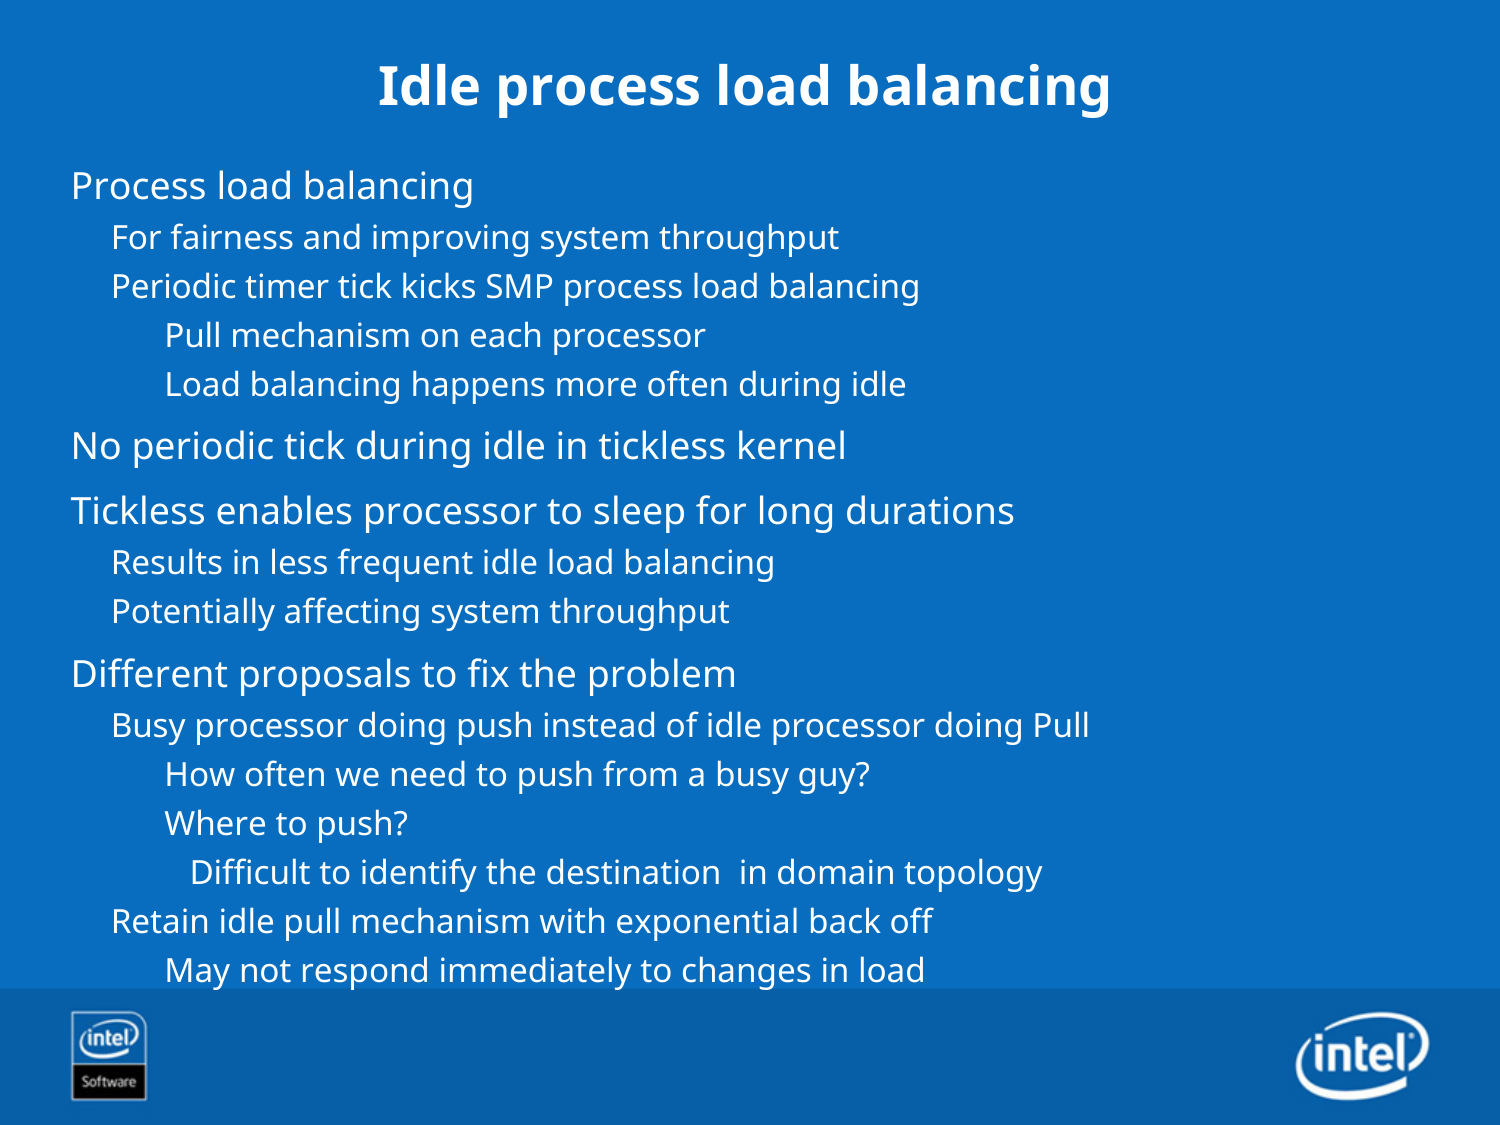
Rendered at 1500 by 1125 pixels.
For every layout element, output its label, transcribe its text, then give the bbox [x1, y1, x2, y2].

picture [0, 0, 1500, 1125]
list Process load balancing For fairness and improving system throughput Periodic timer tick kicks SMP process load balancing Pull mechanism on each processor Load balancing happens more often during idle No periodic tick during idle in tickless kernel Tickless enables processor to sleep for long durations Results in less frequent idle load balancing Potentially affecting system throughput Different proposals to fix the problem Busy processor doing push instead of idle processor doing Pull How often we need to push from a busy guy? Where to push? Difficult to identify the destination in domain topology Retain idle pull mechanism with exponential back off May not respond immediately to changes in load [70, 162, 1423, 951]
title Idle process load balancing [70, 47, 1422, 162]
